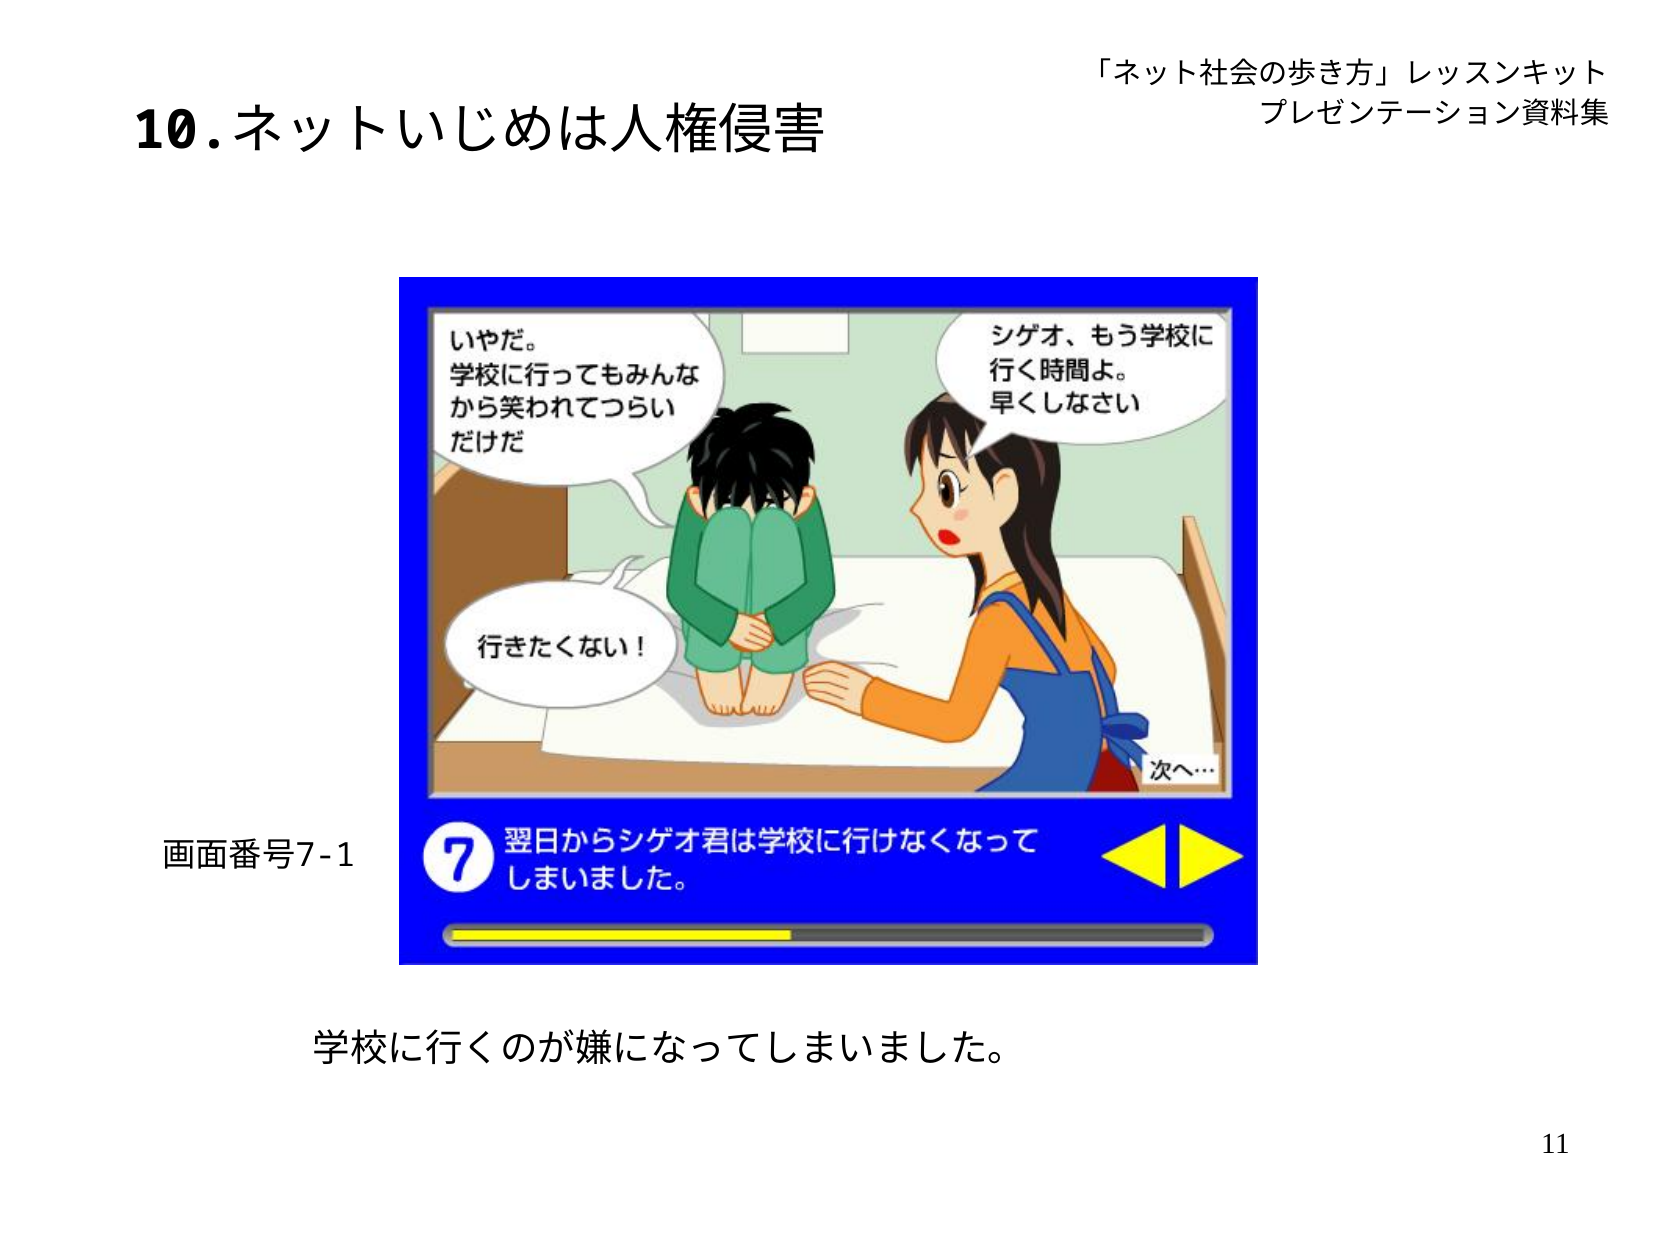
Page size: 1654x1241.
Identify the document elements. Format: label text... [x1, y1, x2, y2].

text_box 画面番号7-1 [147, 826, 384, 882]
text_box 学校に行くのが嫌になってしまいました。 [298, 1010, 1566, 1081]
text_box 「ネット社会の歩き方」レッスンキット プレゼンテーション資料集 [1062, 44, 1625, 139]
text_box 10.ネットいじめは人権侵害 [118, 88, 1093, 169]
picture [399, 277, 1258, 965]
